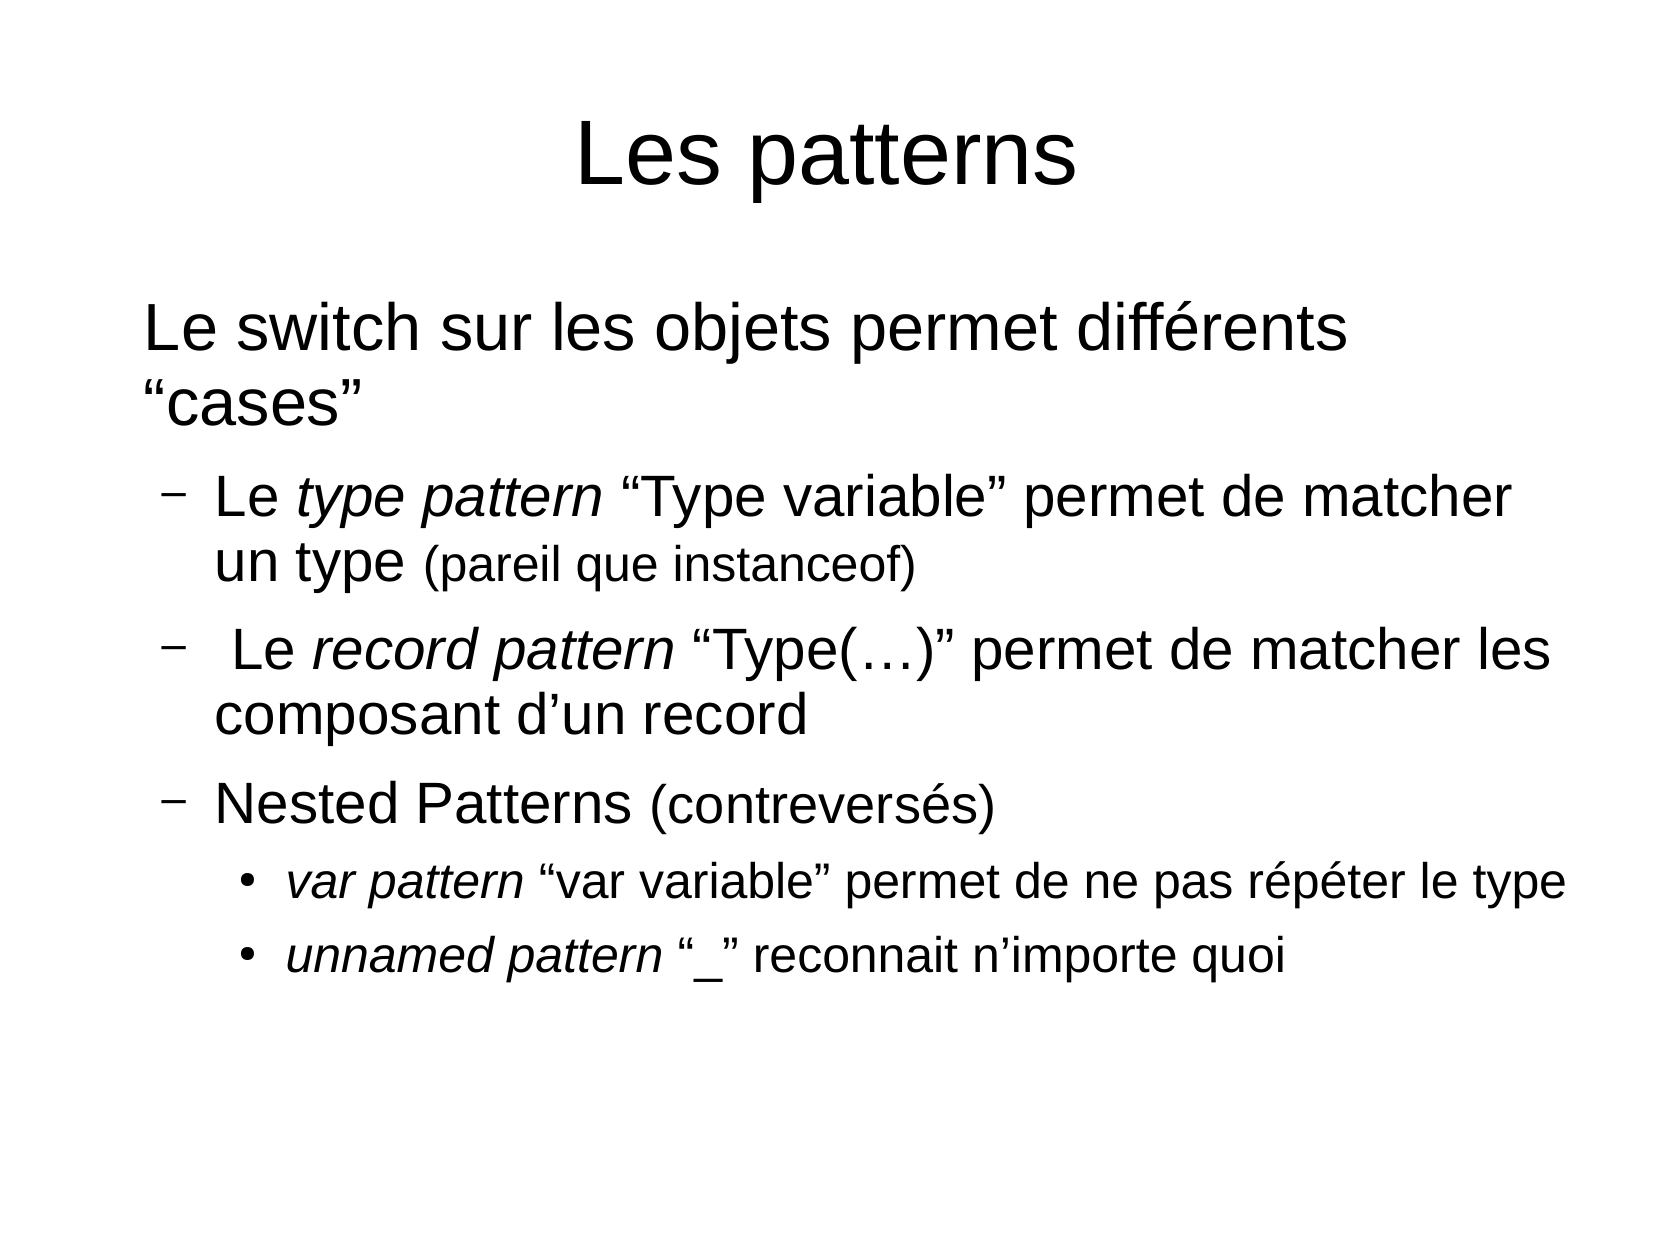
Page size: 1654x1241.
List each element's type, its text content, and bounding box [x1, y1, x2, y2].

title Les patterns [82, 49, 1571, 257]
list Le switch sur les objets permet différents “cases” Le type pattern “Type variable” permet de matcher un type (pareil que instanceof) Le record pattern “Type(…)” permet de matcher les composant d’un record Nested Patterns (contreversés) var pattern “var variable” permet de ne pas répéter le type unnamed pattern “_” reconnait n’importe quoi [73, 290, 1581, 1010]
